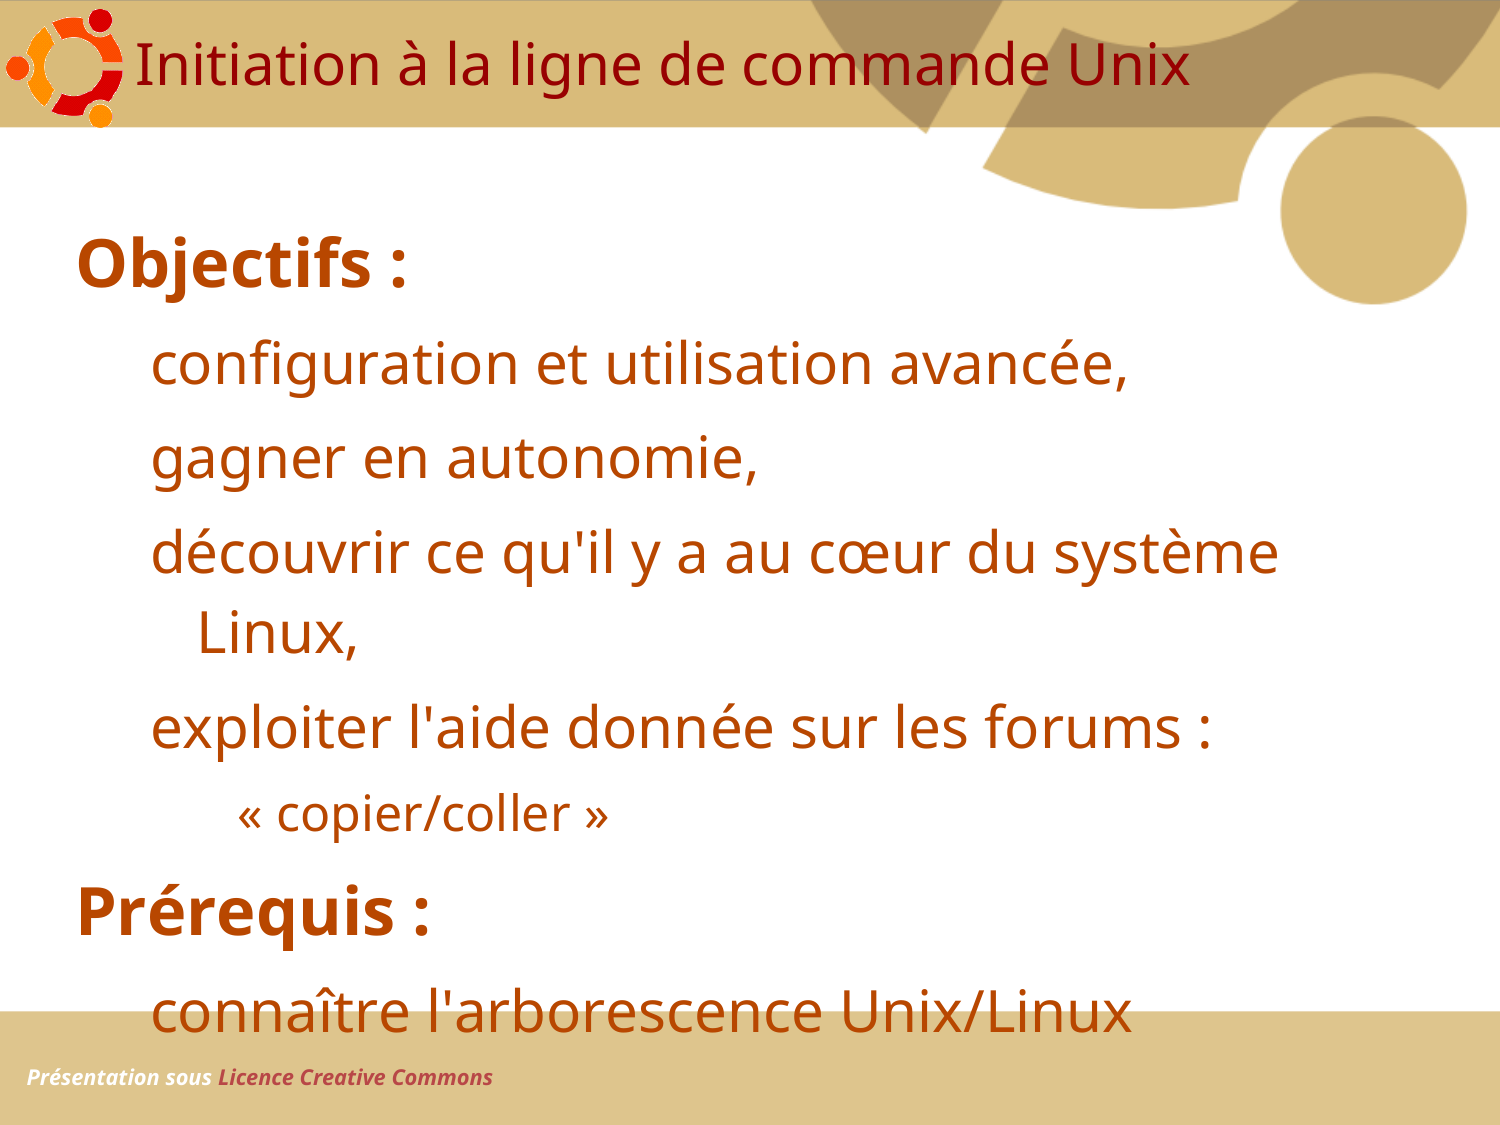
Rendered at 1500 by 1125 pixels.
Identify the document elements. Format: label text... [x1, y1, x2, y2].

title Initiation à la ligne de commande Unix [135, 0, 1417, 177]
list Objectifs : configuration et utilisation avancée, gagner en autonomie, découvrir ce qu'il y a au cœur du système Linux, exploiter l'aide donnée sur les forums : « copier/coller » Prérequis : connaître l'arborescence Unix/Linux [75, 215, 1425, 970]
picture [0, 0, 1500, 557]
